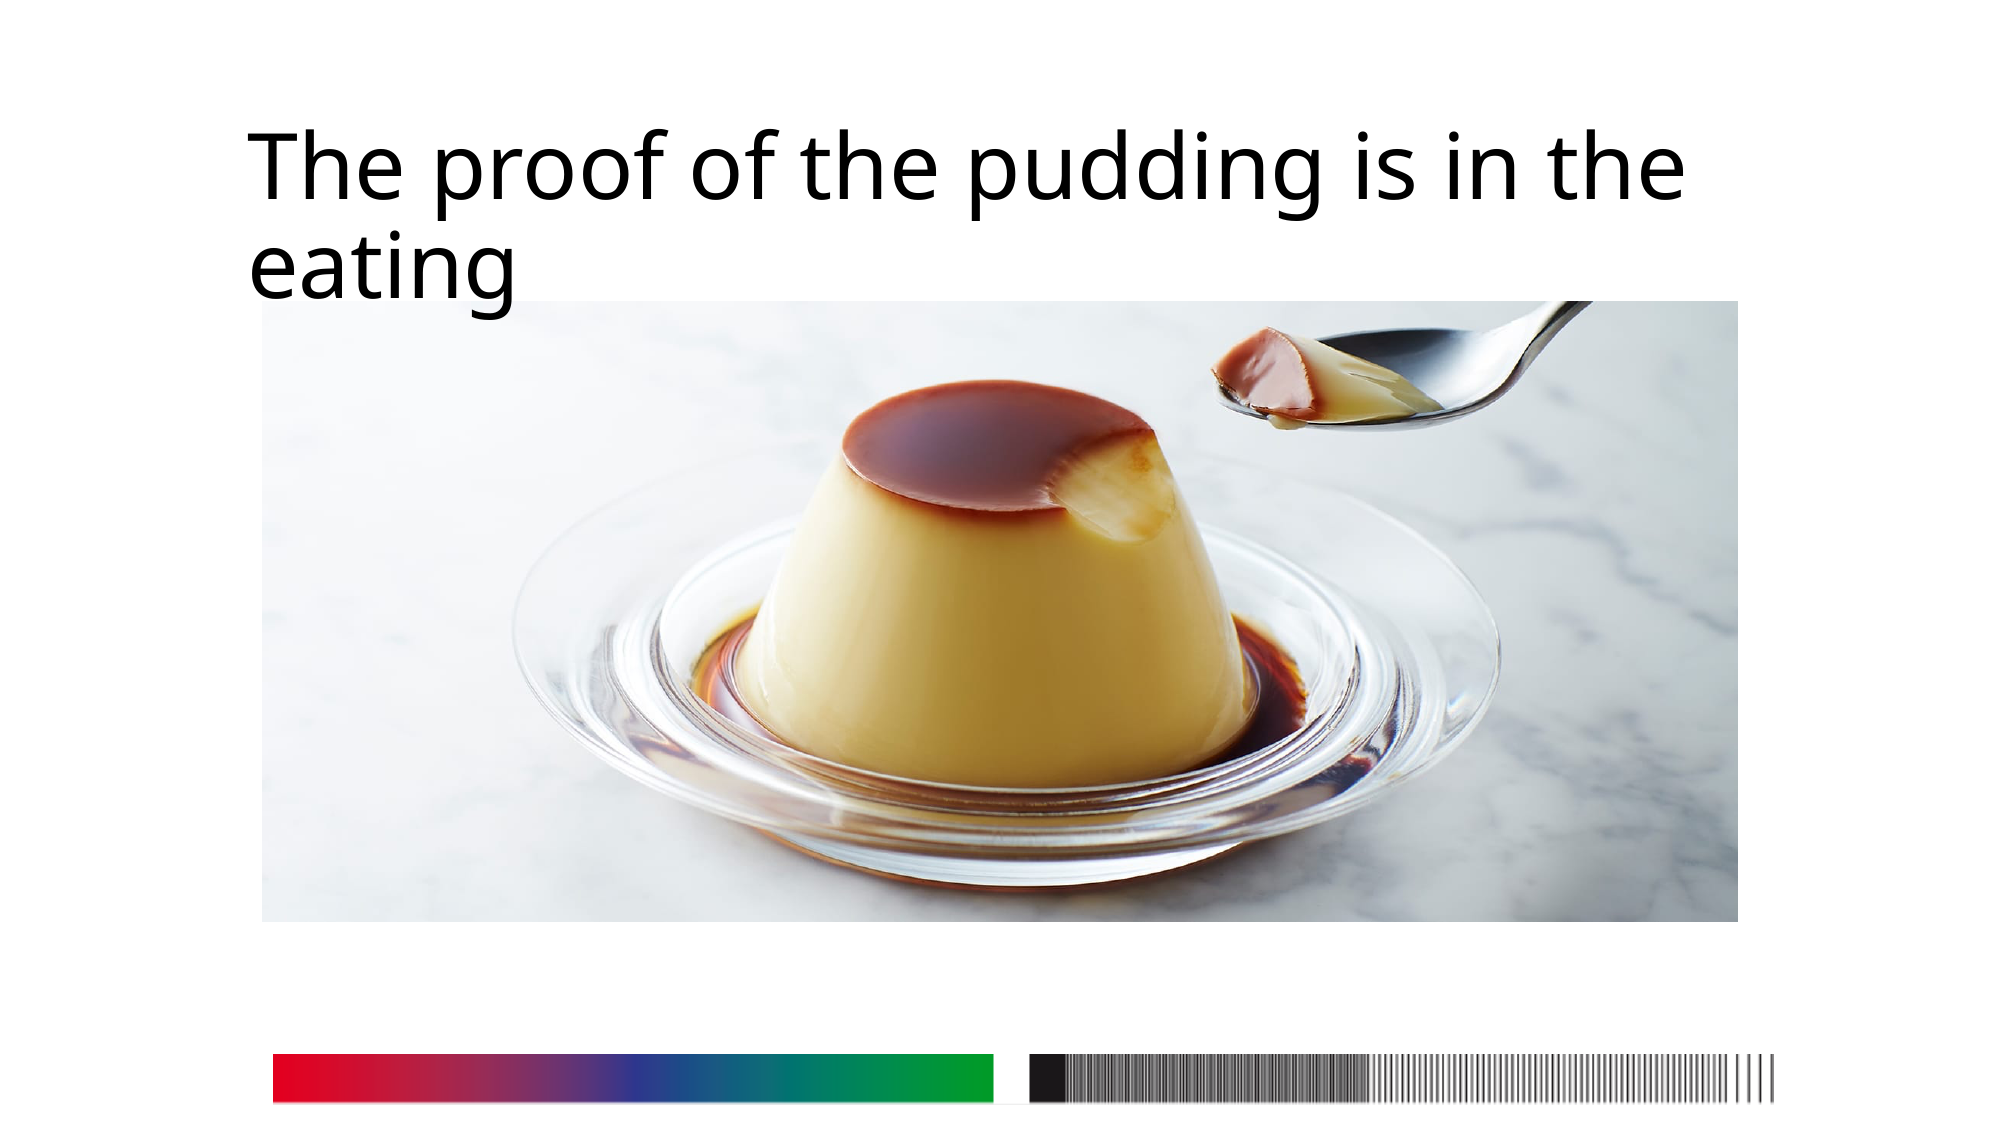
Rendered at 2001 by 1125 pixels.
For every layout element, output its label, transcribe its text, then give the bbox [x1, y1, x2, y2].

picture [262, 301, 1738, 922]
picture [273, 1054, 1774, 1125]
text_box The proof of the pudding is in the eating [232, 113, 1756, 214]
